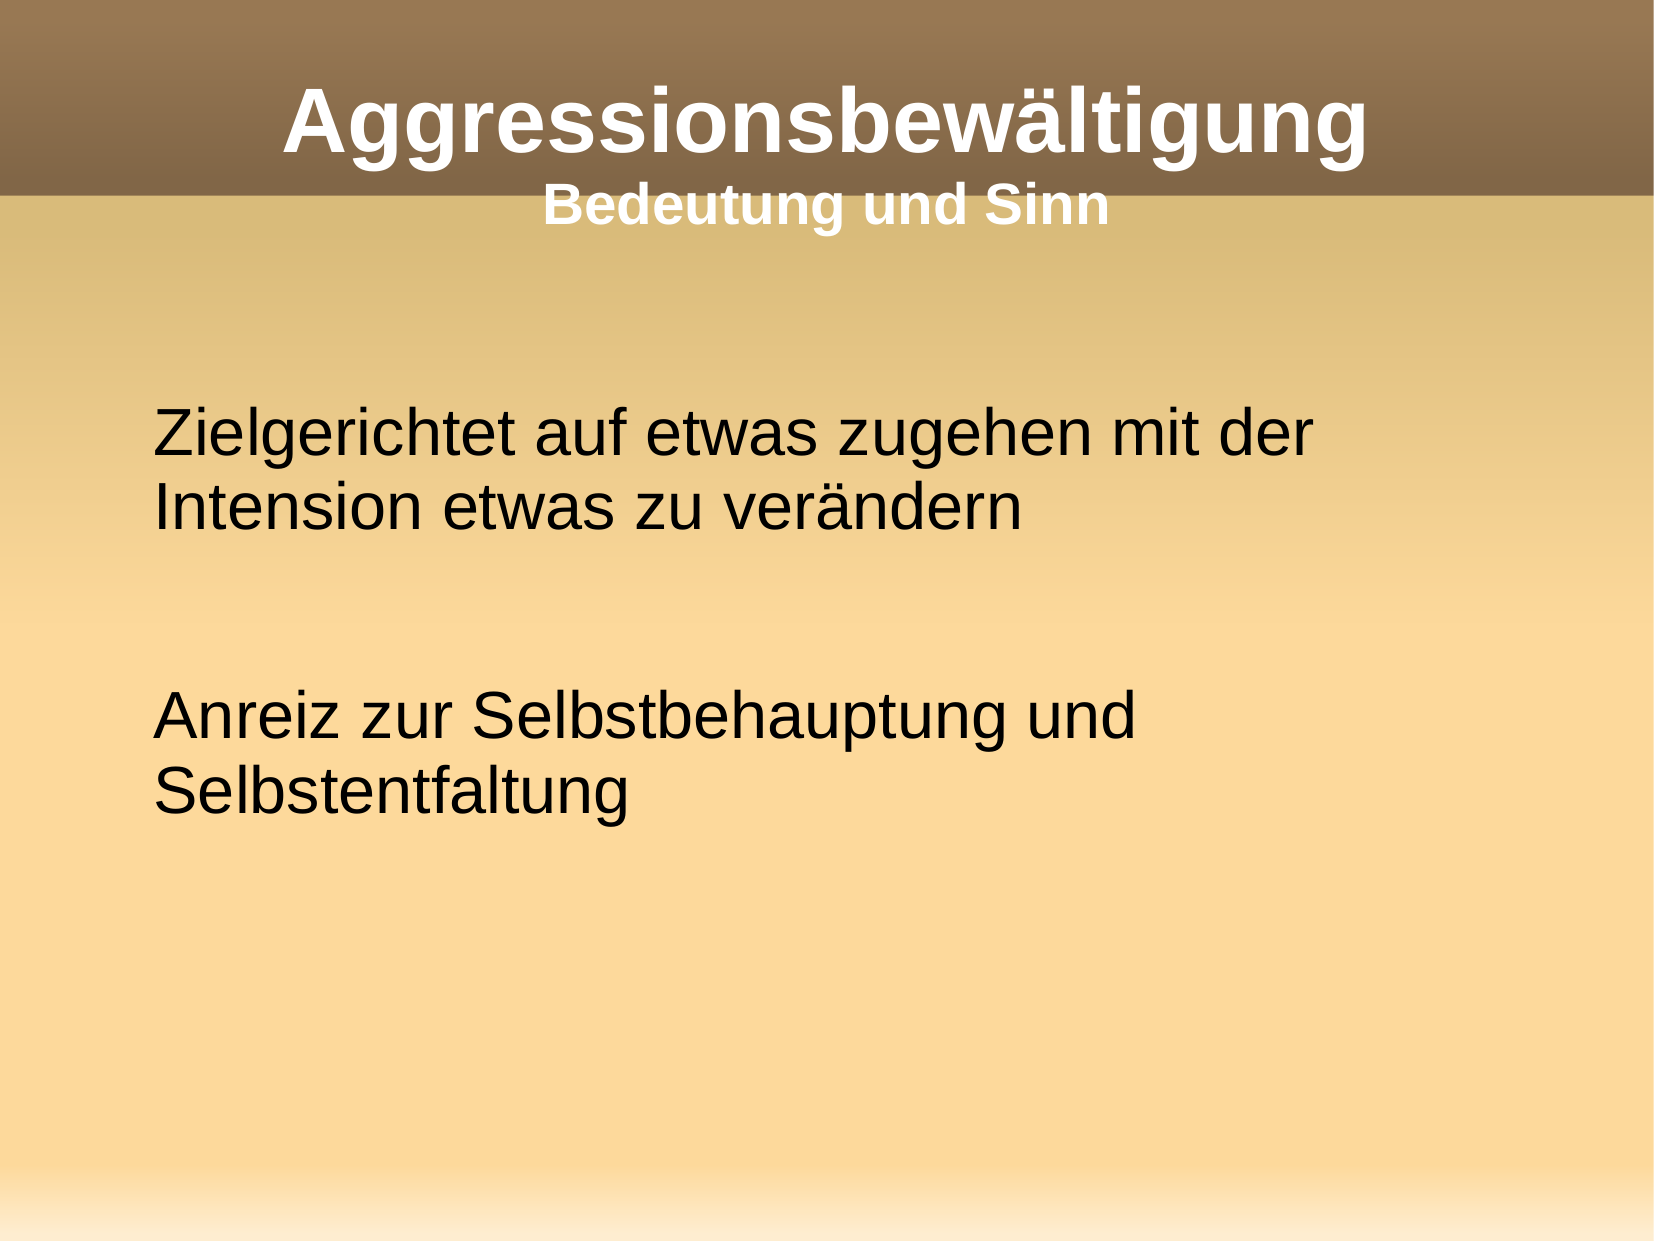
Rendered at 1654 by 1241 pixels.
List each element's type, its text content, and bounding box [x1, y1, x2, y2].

picture [0, 0, 1654, 1241]
title Aggressionsbewältigung Bedeutung und Sinn [82, 56, 1571, 250]
list Zielgerichtet auf etwas zugehen mit der Intension etwas zu verändern Anreiz zur Selbstbehauptung und Selbstentfaltung [82, 290, 1571, 1109]
